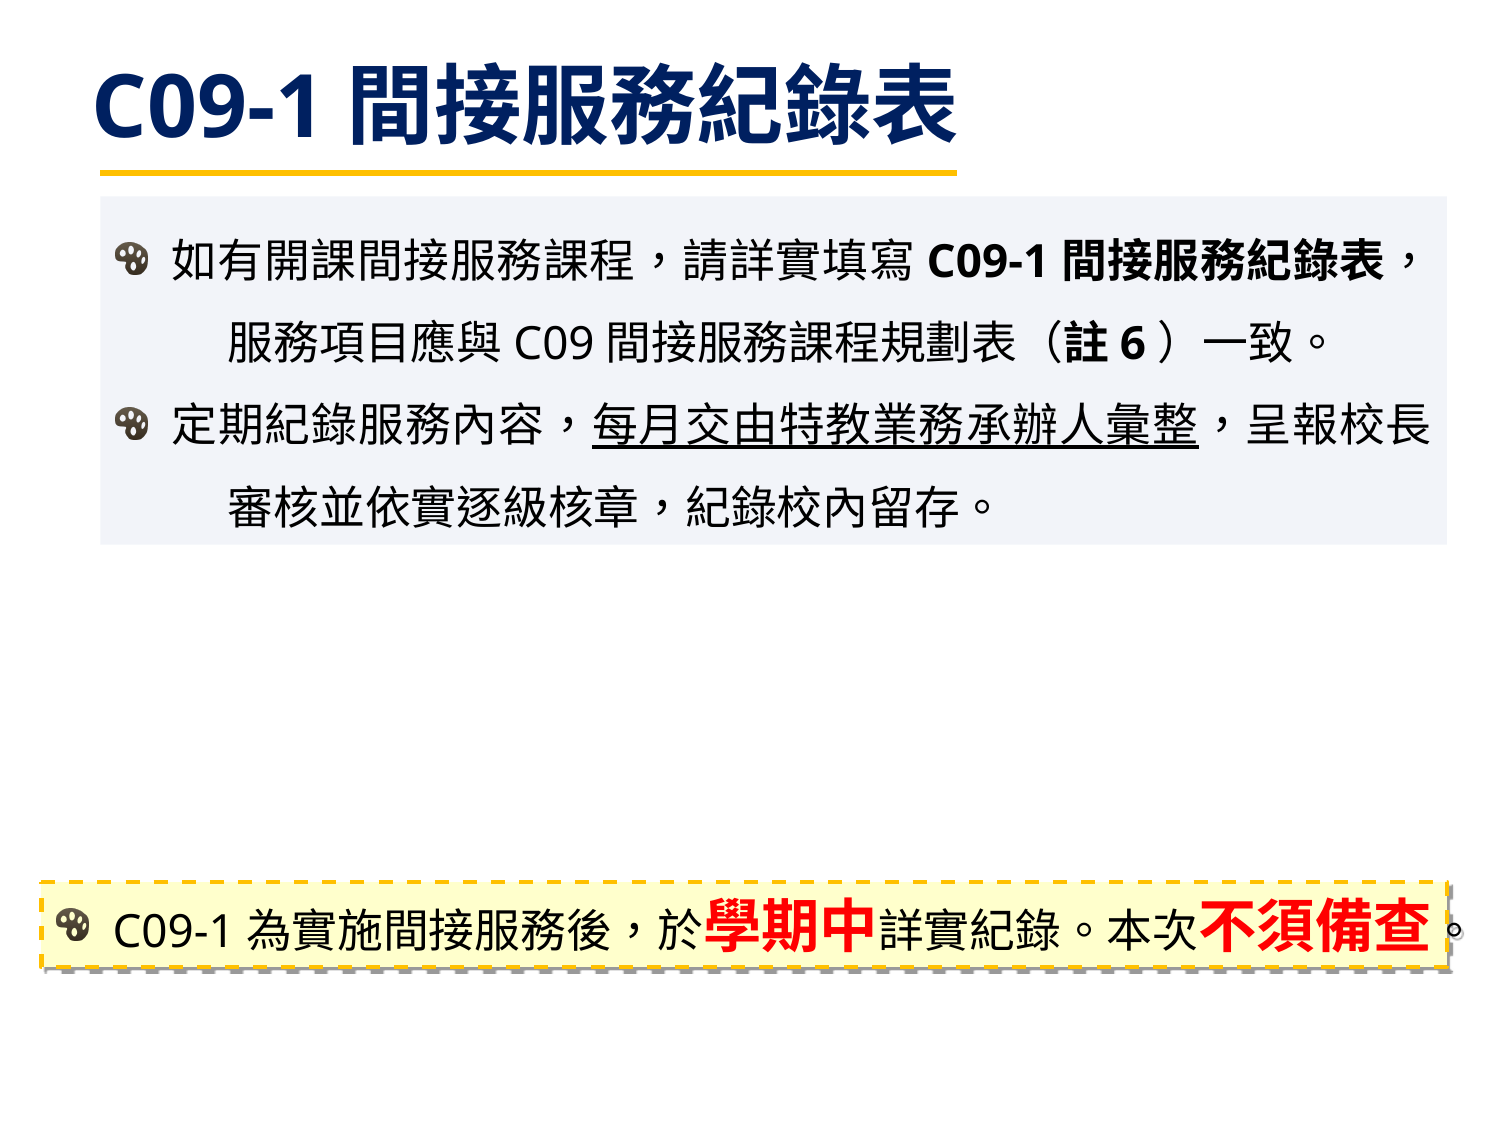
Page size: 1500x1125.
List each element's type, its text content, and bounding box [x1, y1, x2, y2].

text_box C09-1間接服務紀錄表 [76, 42, 981, 164]
text_box C09-1為實施間接服務後，於學期中詳實紀錄。本次不須備查。 [41, 882, 1447, 967]
text_box 如有開課間接服務課程，請詳實填寫C09-1間接服務紀錄表，服務項目應與C09間接服務課程規劃表（註6）一致。 定期紀錄服務內容，每月交由特教業務承辦人彙整，呈報校長審核並依實逐級核章，紀錄校內留存。 [100, 196, 1447, 545]
